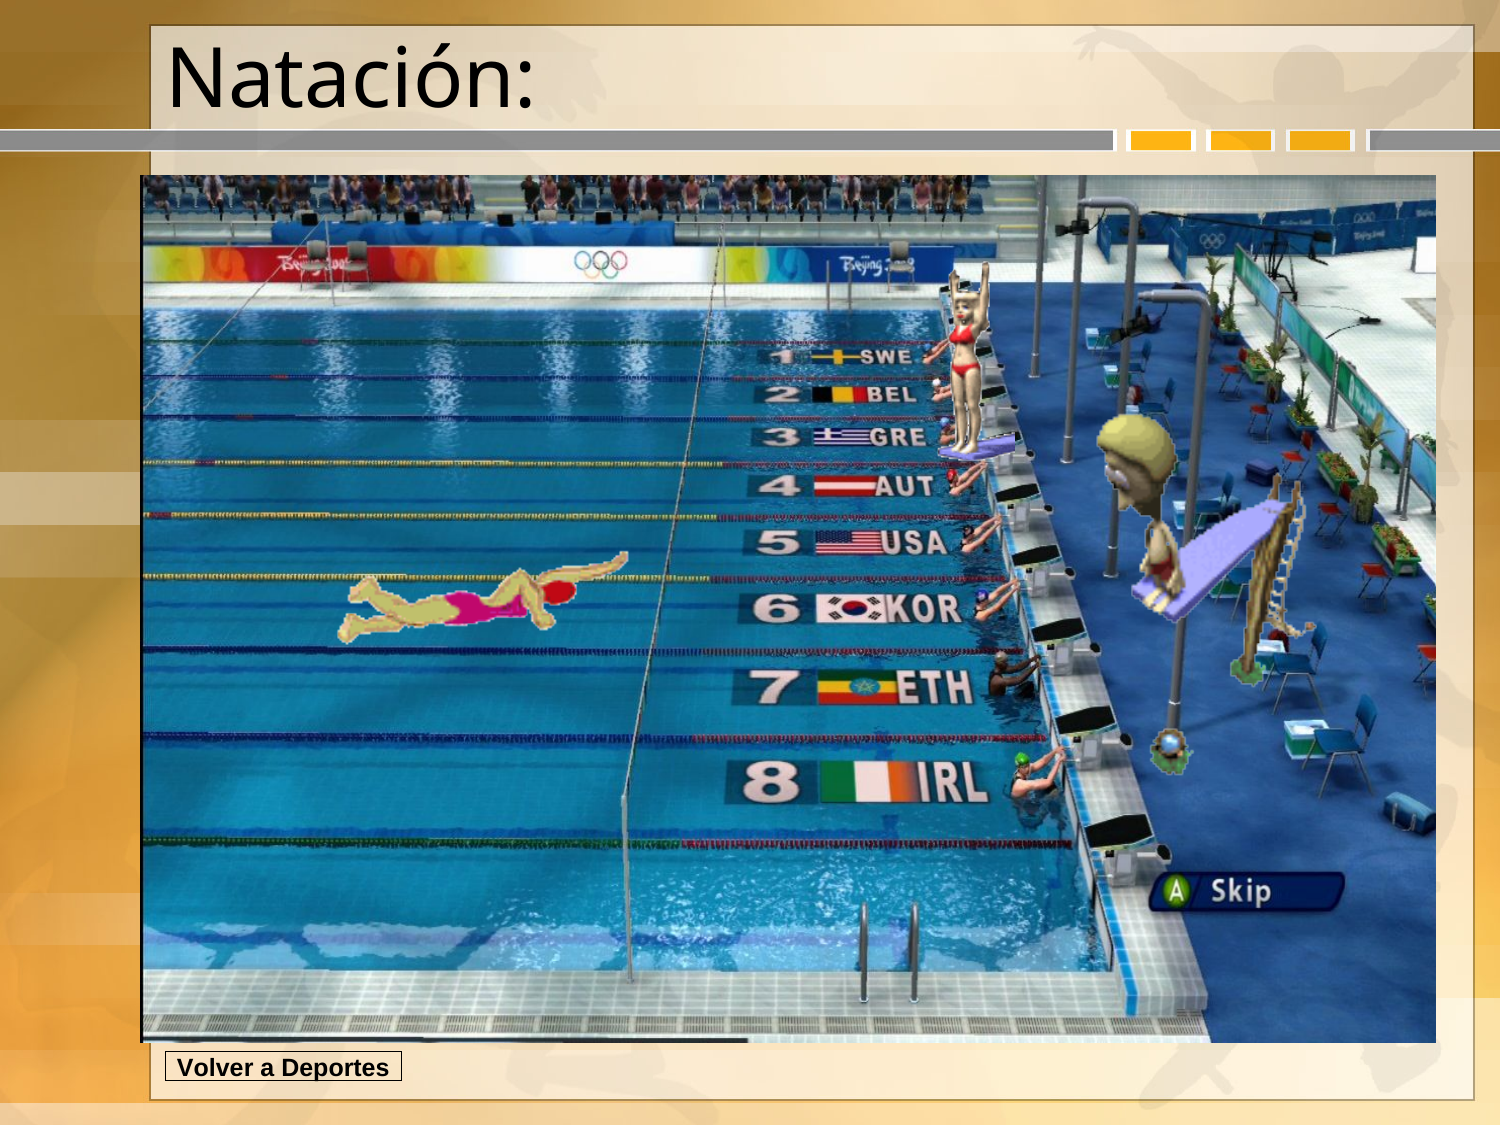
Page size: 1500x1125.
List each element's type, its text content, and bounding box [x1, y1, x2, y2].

text_box Volver a Deportes [165, 1051, 402, 1081]
picture [0, 0, 1500, 1125]
title Natación: [149, 0, 1463, 151]
